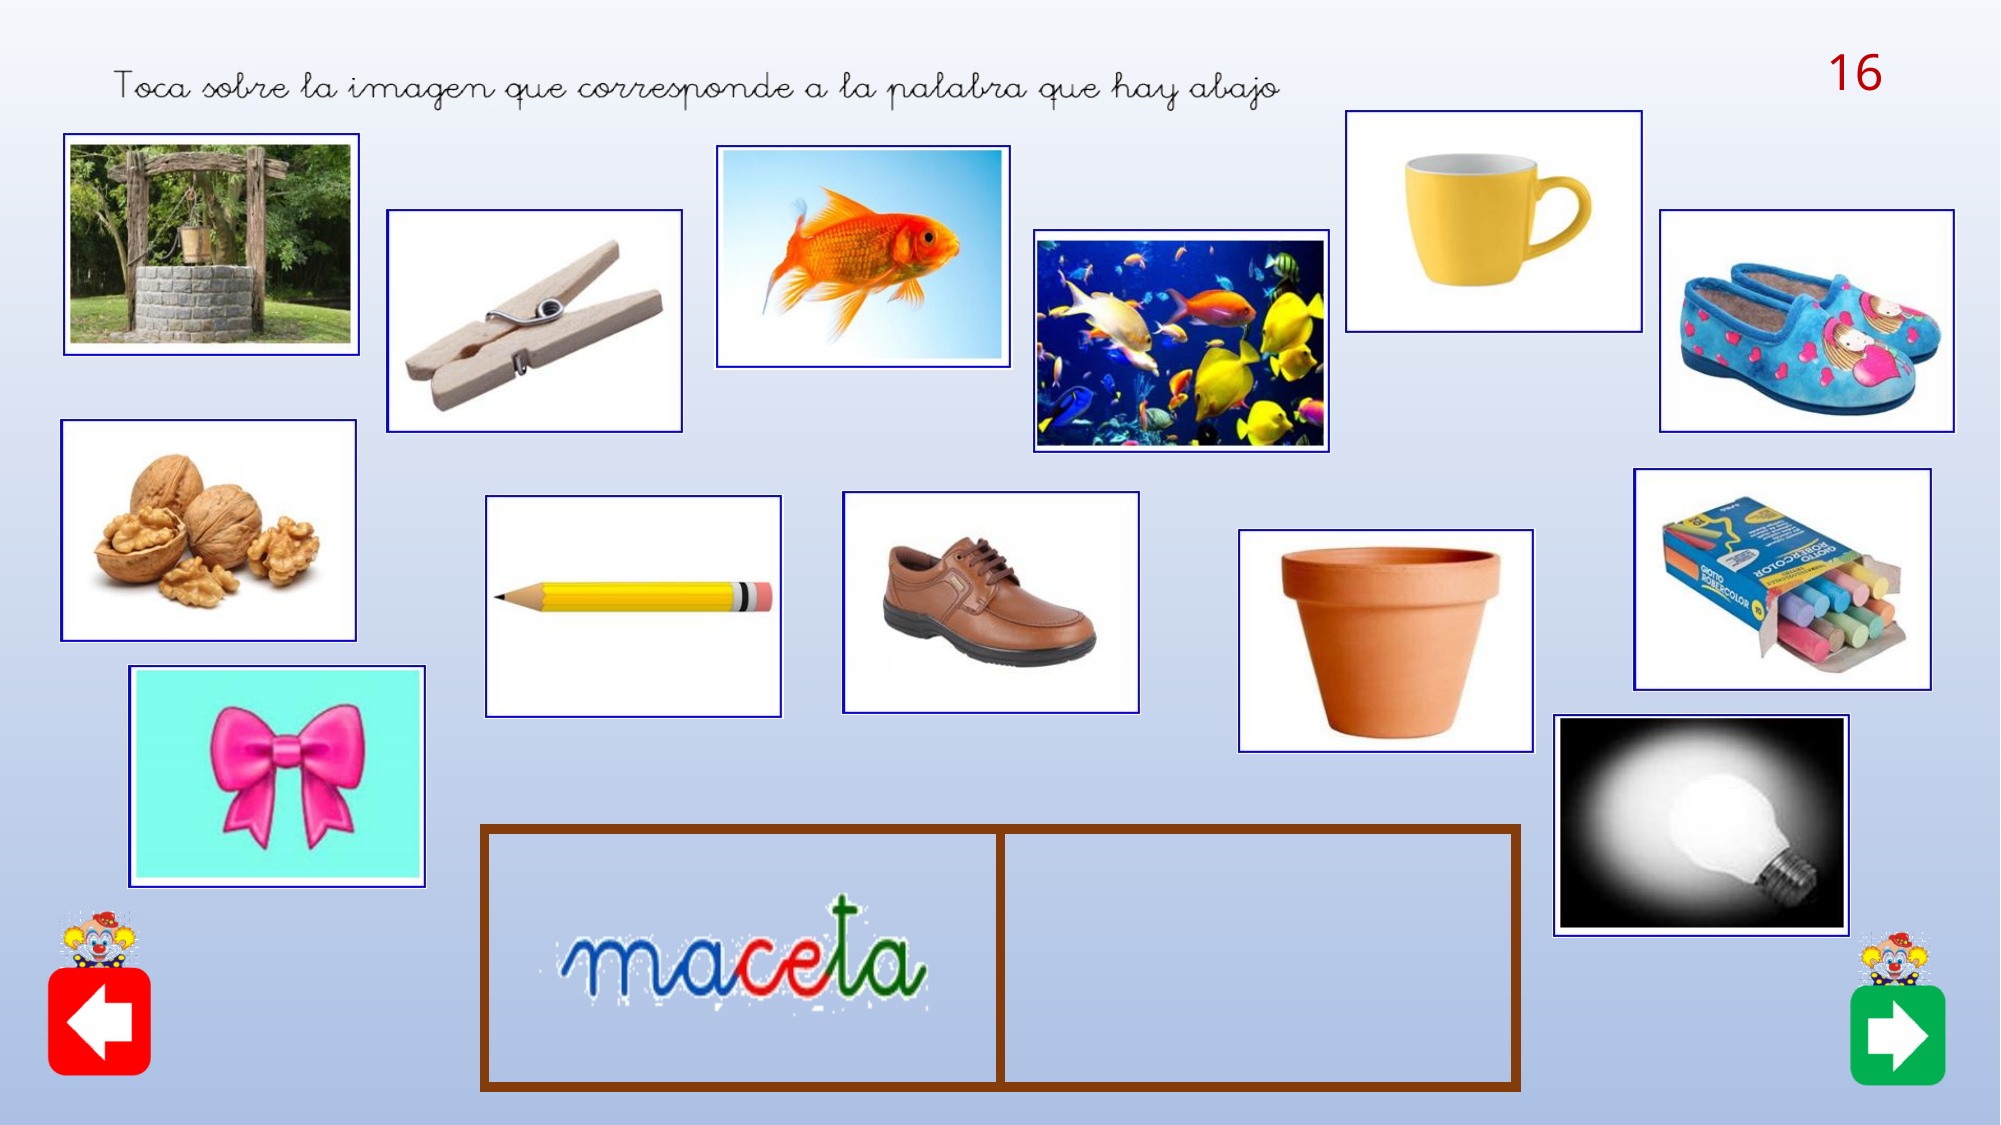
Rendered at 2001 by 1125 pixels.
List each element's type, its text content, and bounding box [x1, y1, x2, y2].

picture [59, 418, 358, 643]
picture [1632, 467, 1933, 692]
picture [106, 57, 1645, 334]
picture [1032, 228, 1331, 454]
text_box 16 [1764, 32, 1946, 108]
picture [62, 132, 361, 357]
picture [841, 490, 1141, 715]
picture [47, 910, 151, 1076]
picture [714, 144, 1013, 370]
picture [484, 494, 784, 719]
picture [1237, 528, 1536, 754]
picture [1552, 713, 1946, 1086]
picture [127, 664, 427, 889]
picture [385, 208, 684, 434]
picture [510, 853, 975, 1068]
picture [1658, 208, 1957, 434]
